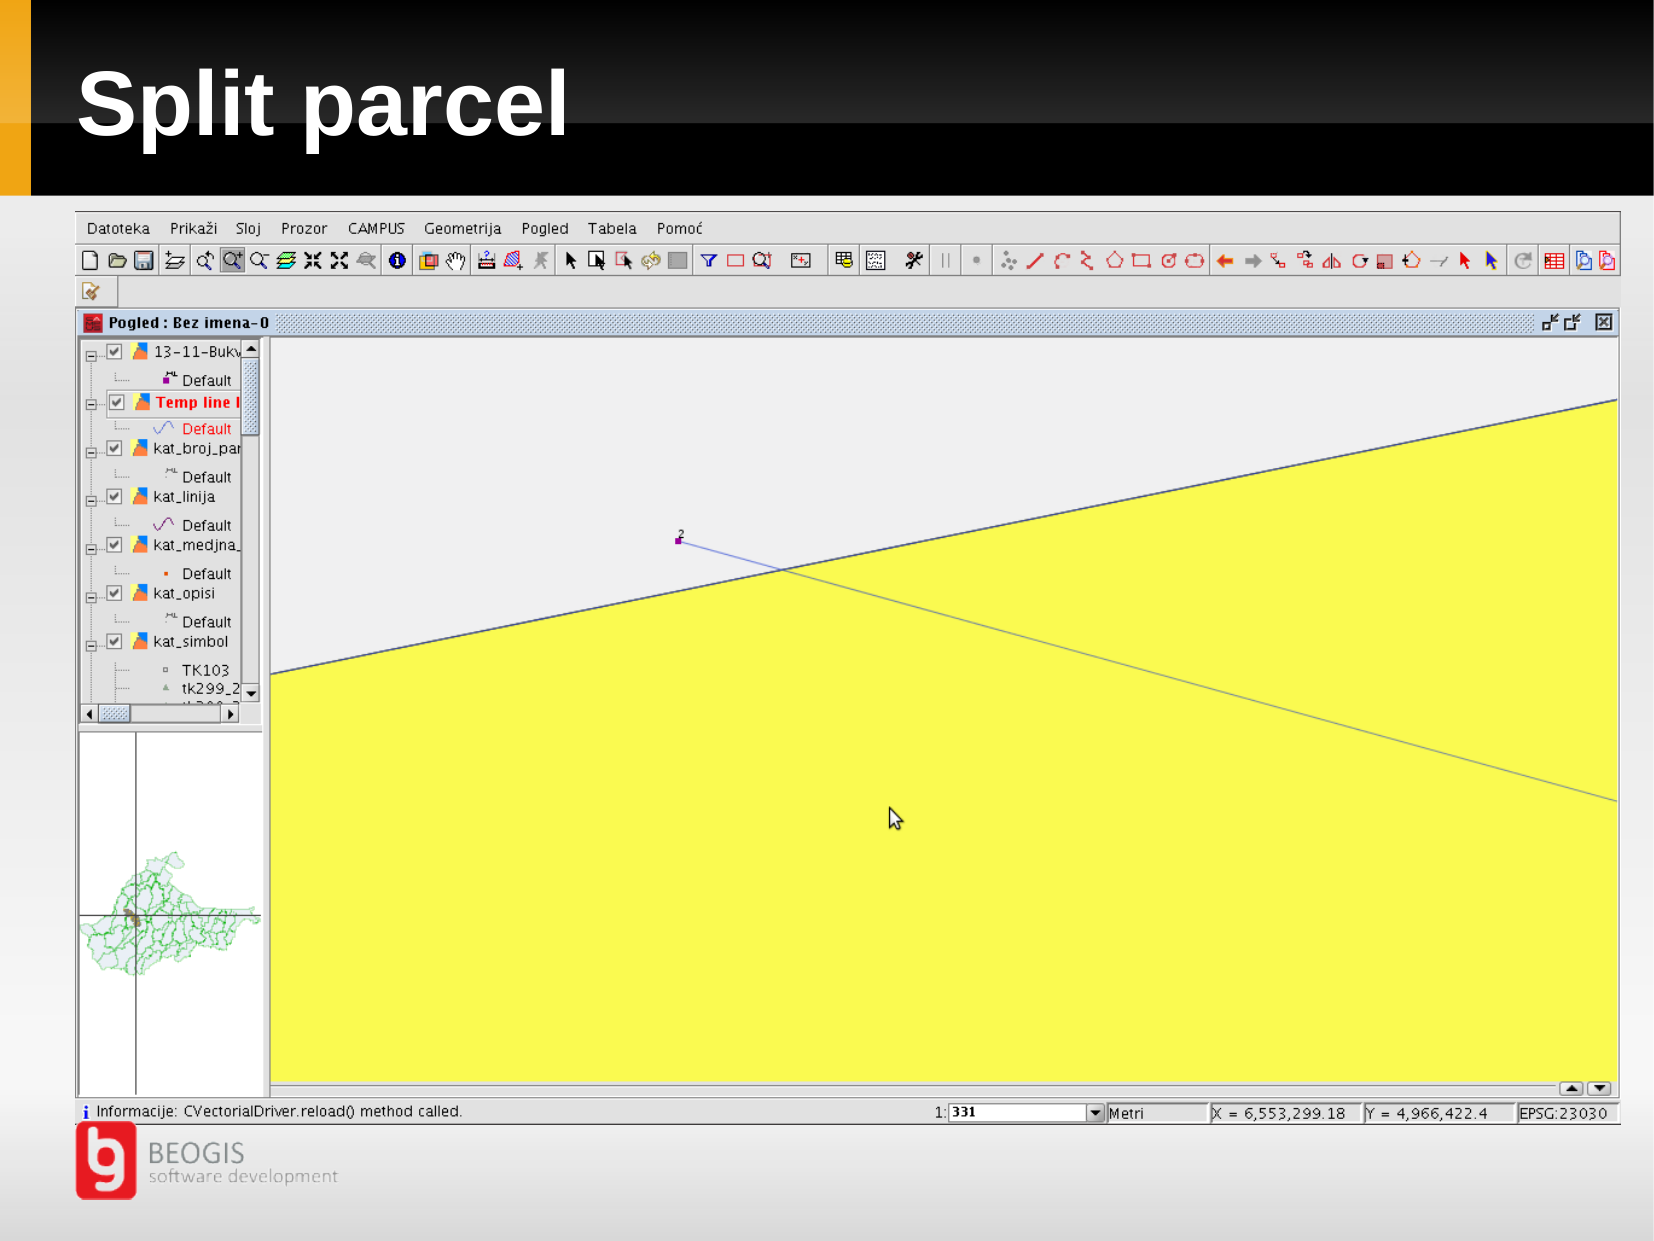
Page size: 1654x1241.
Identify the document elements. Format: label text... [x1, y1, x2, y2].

picture [0, 0, 1654, 1241]
title Split parcel [76, 7, 1565, 200]
